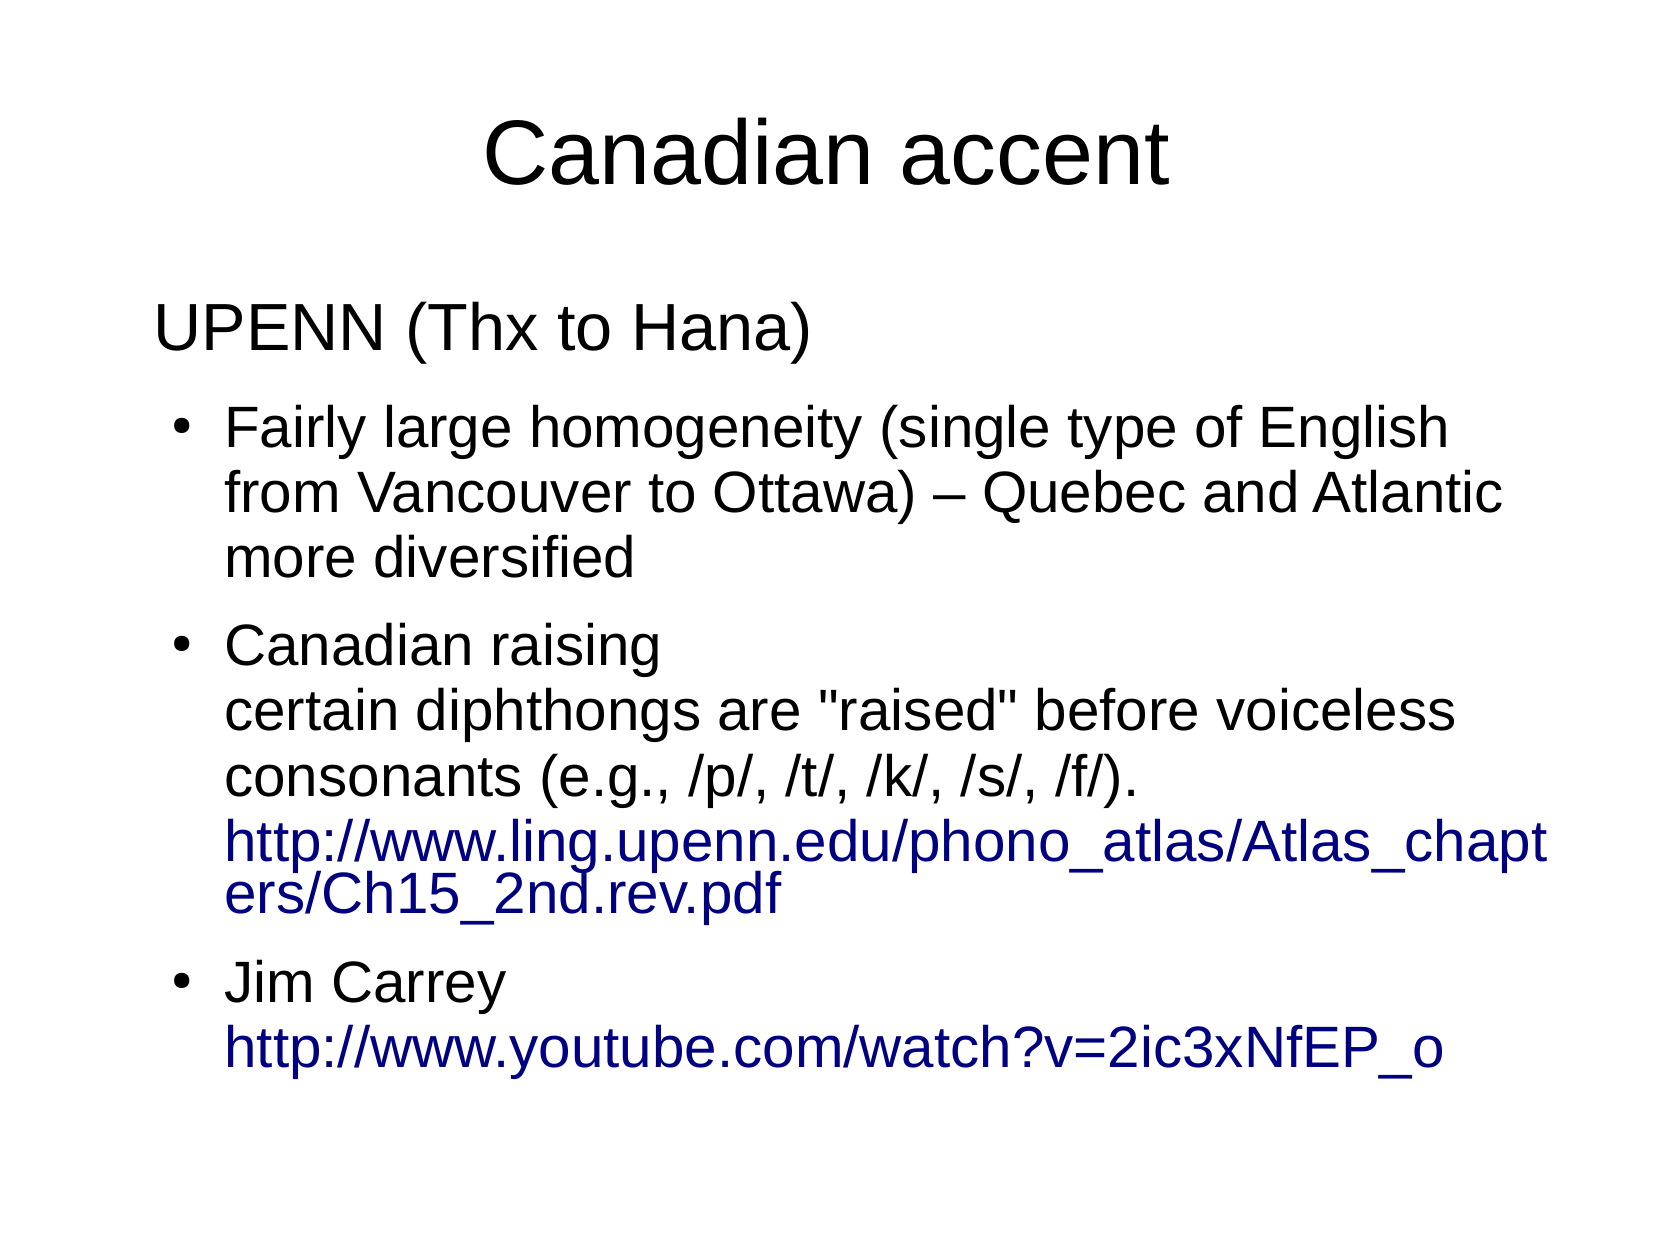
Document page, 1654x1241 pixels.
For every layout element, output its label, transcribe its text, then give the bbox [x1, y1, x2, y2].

title Canadian accent [82, 56, 1571, 250]
list UPENN (Thx to Hana) Fairly large homogeneity (single type of English from Vancouver to Ottawa) – Quebec and Atlantic more diversified Canadian raising certain diphthongs are "raised" before voiceless consonants (e.g., /p/, /t/, /k/, /s/, /f/). http://www.ling.upenn.edu/phono_atlas/Atlas_chapters/Ch15_2nd.rev.pdf Jim Carrey http://www.youtube.com/watch?v=2ic3xNfEP_o [82, 290, 1571, 1114]
